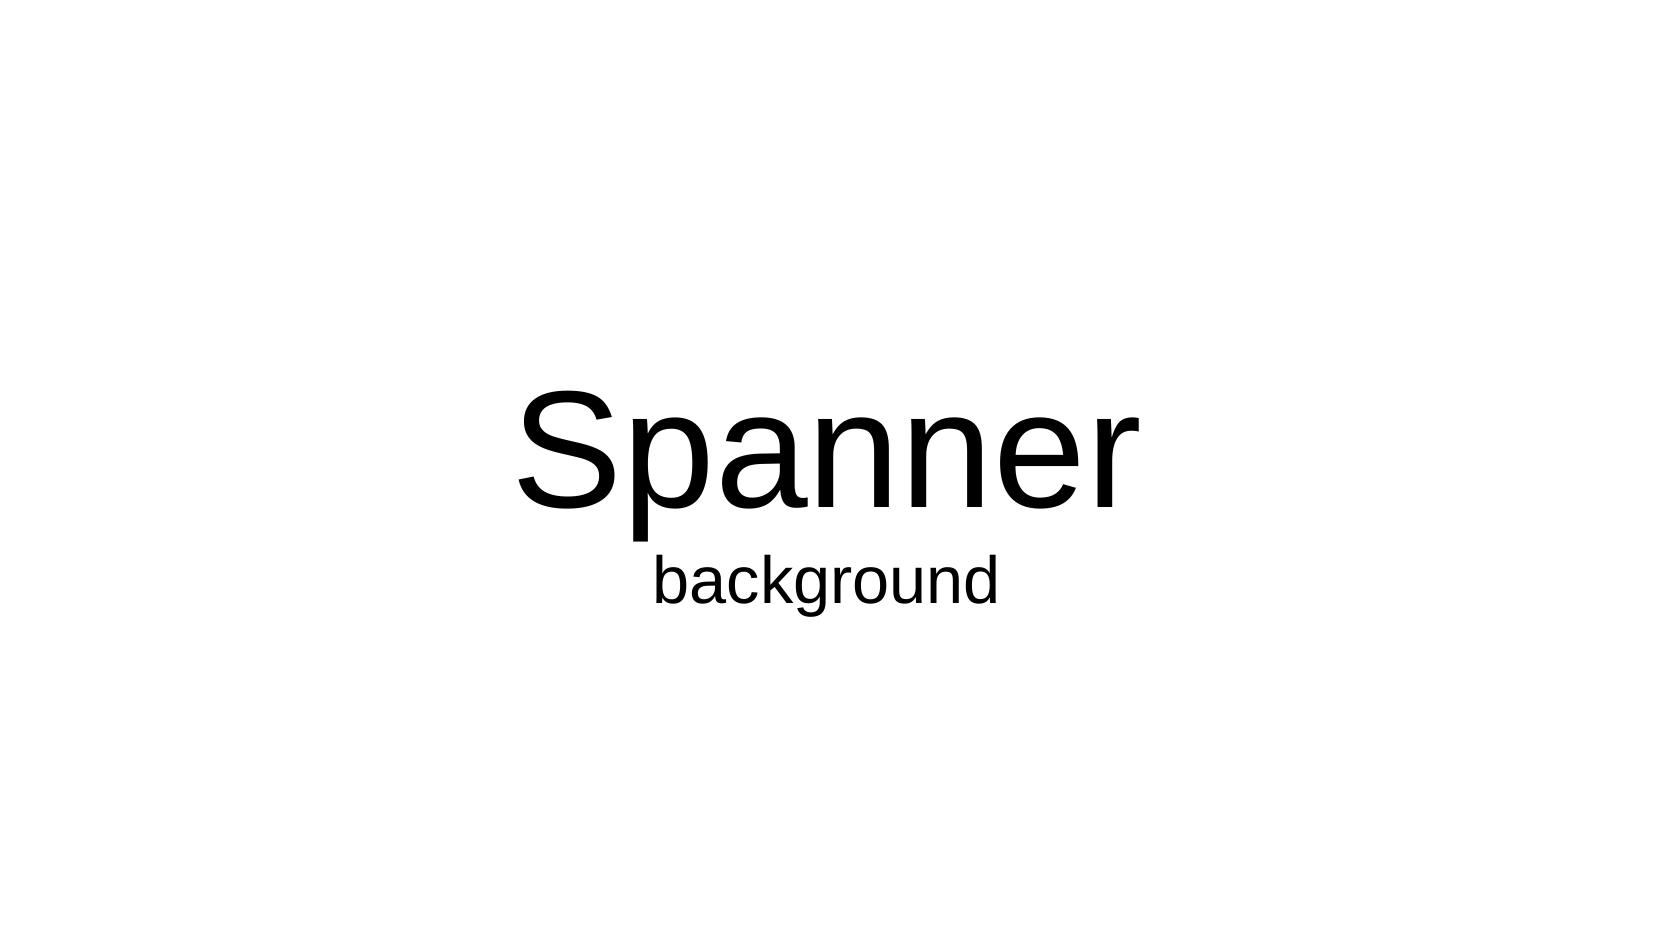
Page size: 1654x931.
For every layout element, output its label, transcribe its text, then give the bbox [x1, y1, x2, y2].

subtitle Spanner background [82, 217, 1571, 758]
